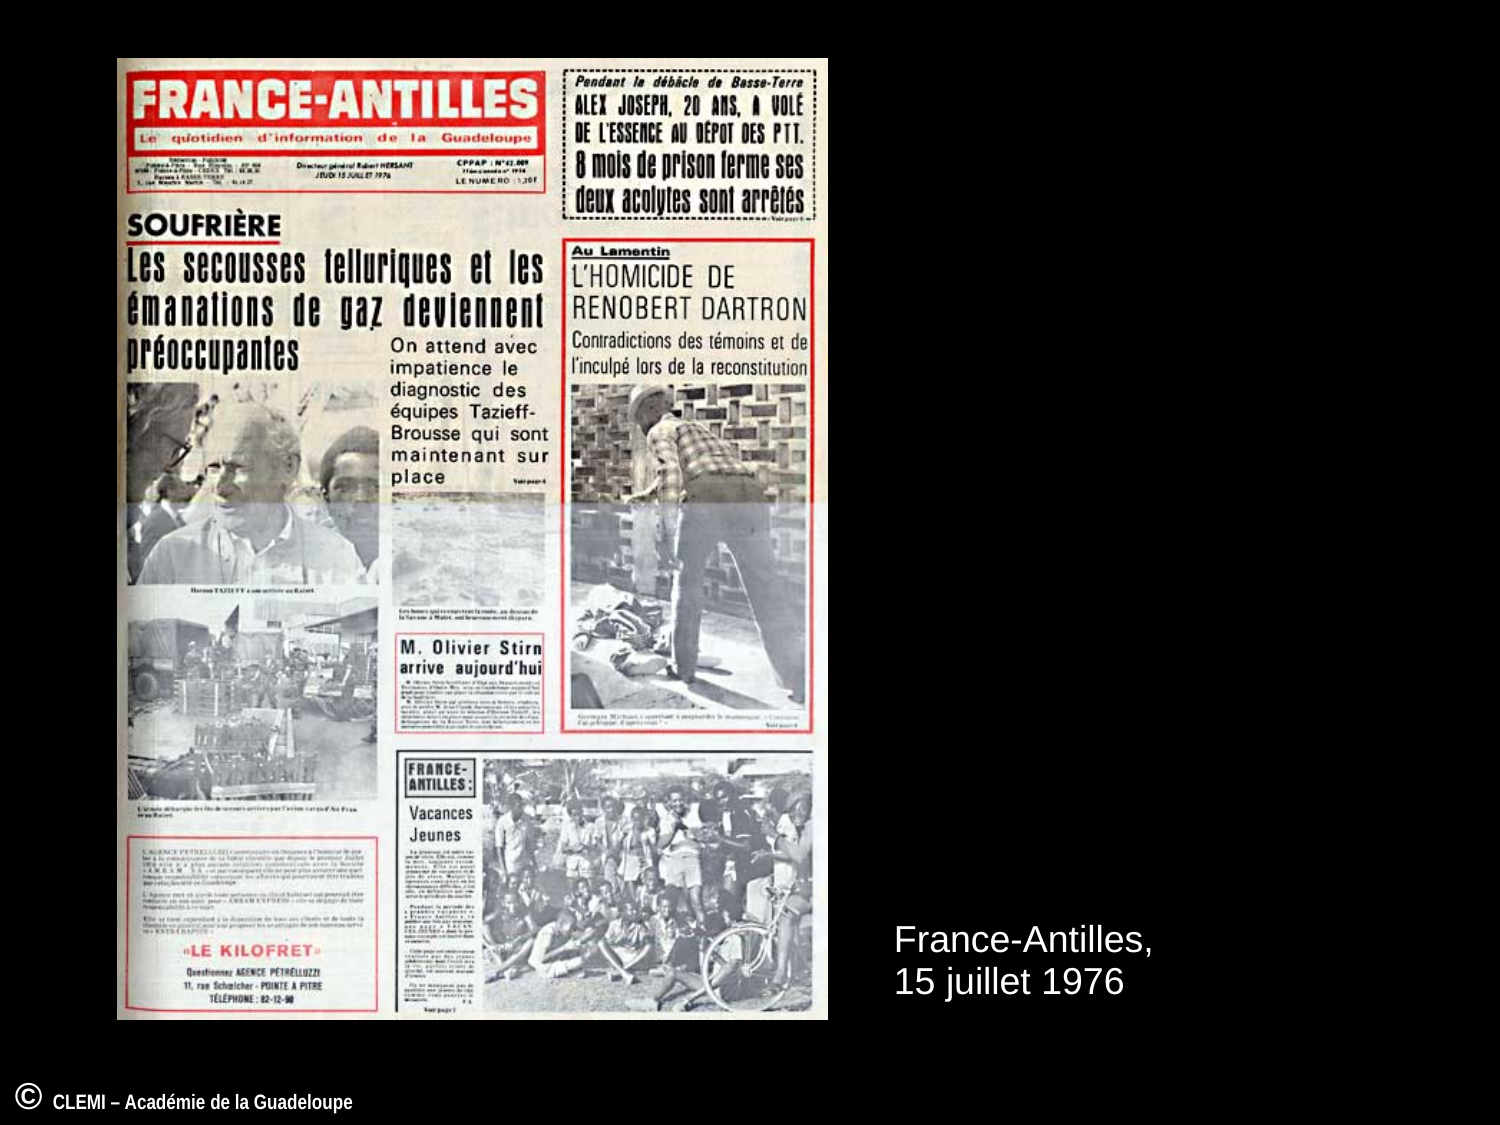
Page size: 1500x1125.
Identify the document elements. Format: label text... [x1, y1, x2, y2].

text_box © CLEMI – Académie de la Guadeloupe [0, 1067, 575, 1125]
title France-Antilles, 15 juillet 1976 [878, 910, 1395, 1010]
picture [117, 58, 828, 1020]
